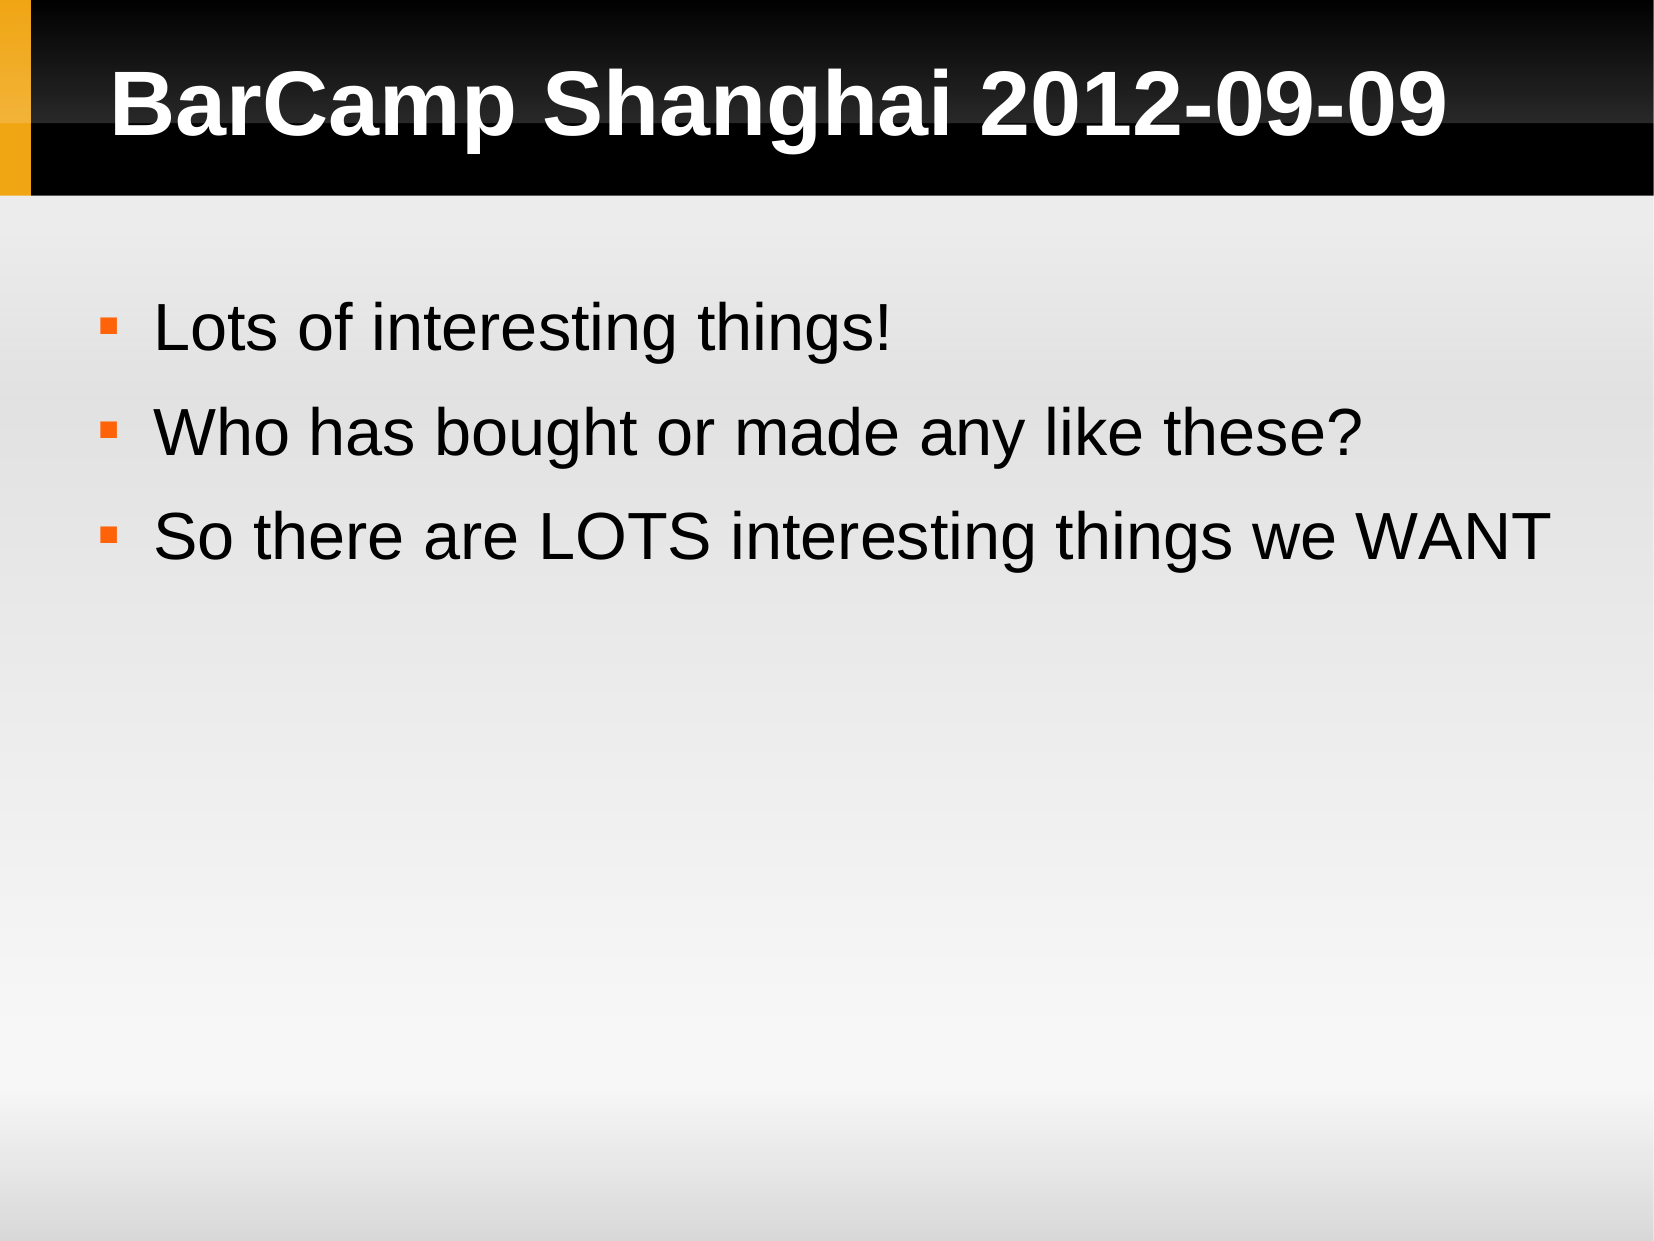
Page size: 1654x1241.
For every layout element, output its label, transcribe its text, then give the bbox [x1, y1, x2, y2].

title BarCamp Shanghai 2012-09-09 [76, 0, 1565, 208]
picture [0, 0, 1654, 1241]
list Lots of interesting things! Who has bought or made any like these? So there are LOTS interesting things we WANT [82, 290, 1571, 1109]
